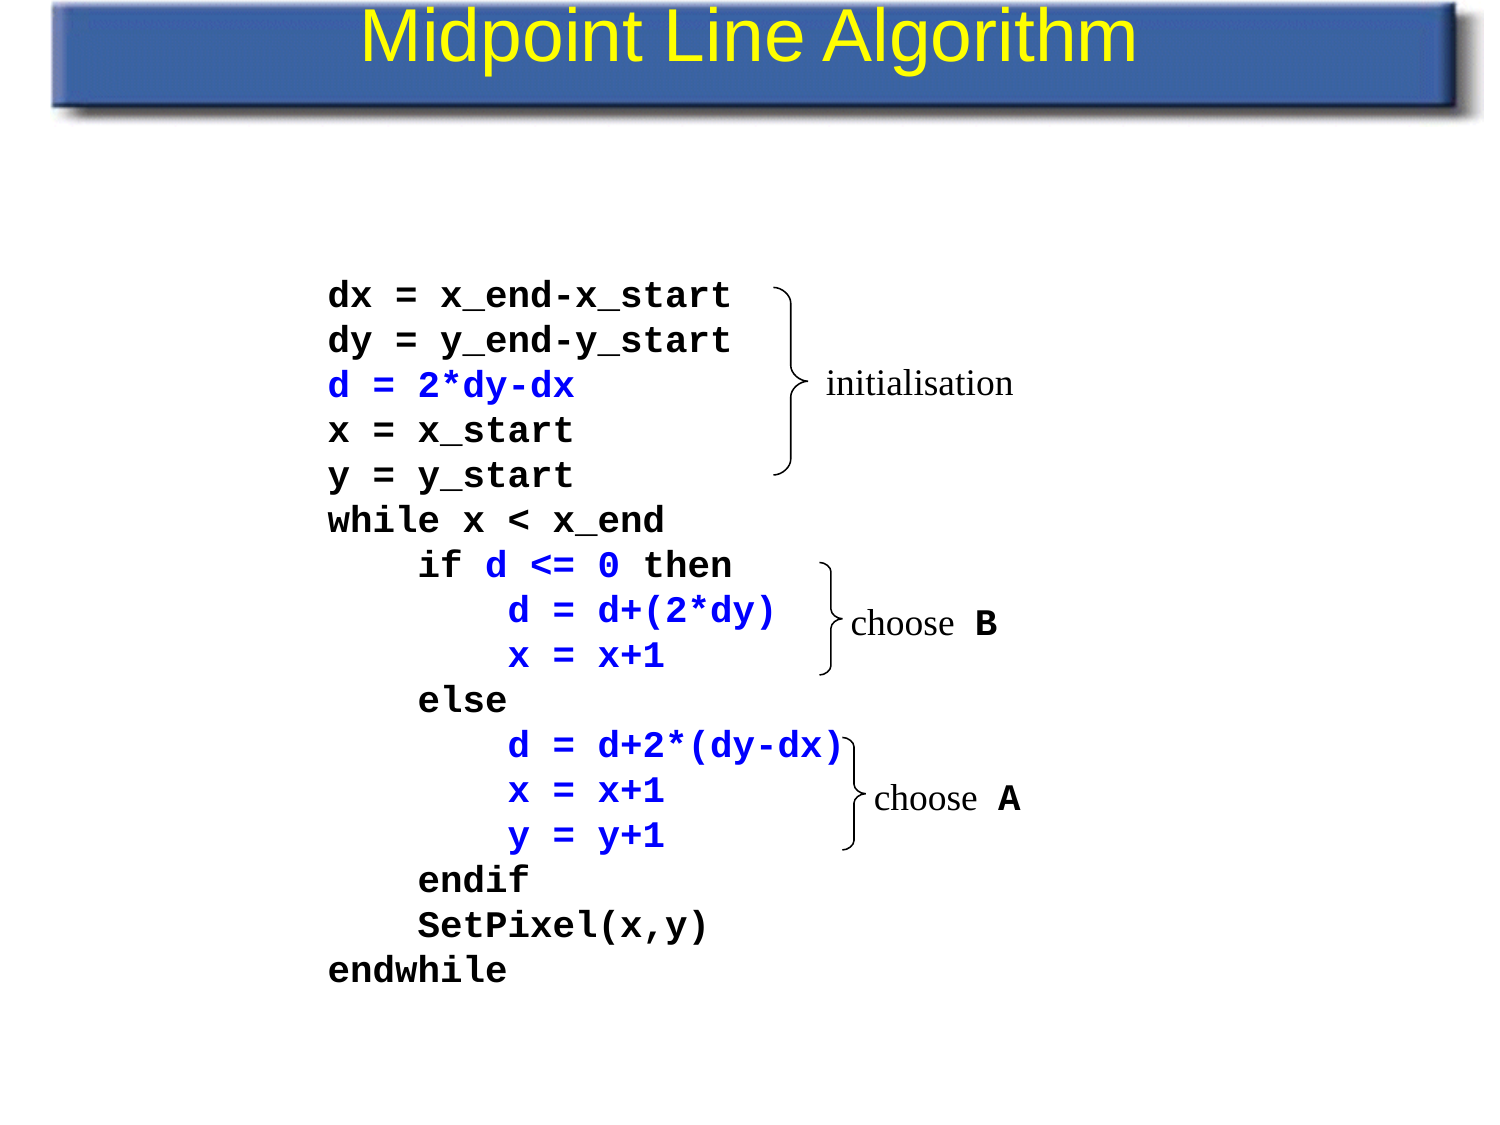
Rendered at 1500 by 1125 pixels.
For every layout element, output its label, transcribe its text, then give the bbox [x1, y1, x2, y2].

text_box dx = x_end-x_start dy = y_end-y_start d = 2*dy-dx x = x_start y = y_start while x < x_end if d <= 0 then d = d+(2*dy) x = x+1 else d = d+2*(dy-dx) x = x+1 y = y+1 endif SetPixel(x,y) endwhile [312, 262, 861, 998]
title Midpoint Line Algorithm [112, 0, 1388, 102]
text_box choose A [859, 764, 1036, 826]
picture [50, 0, 1484, 127]
text_box choose B [835, 589, 1013, 651]
text_box initialisation [811, 349, 1030, 411]
